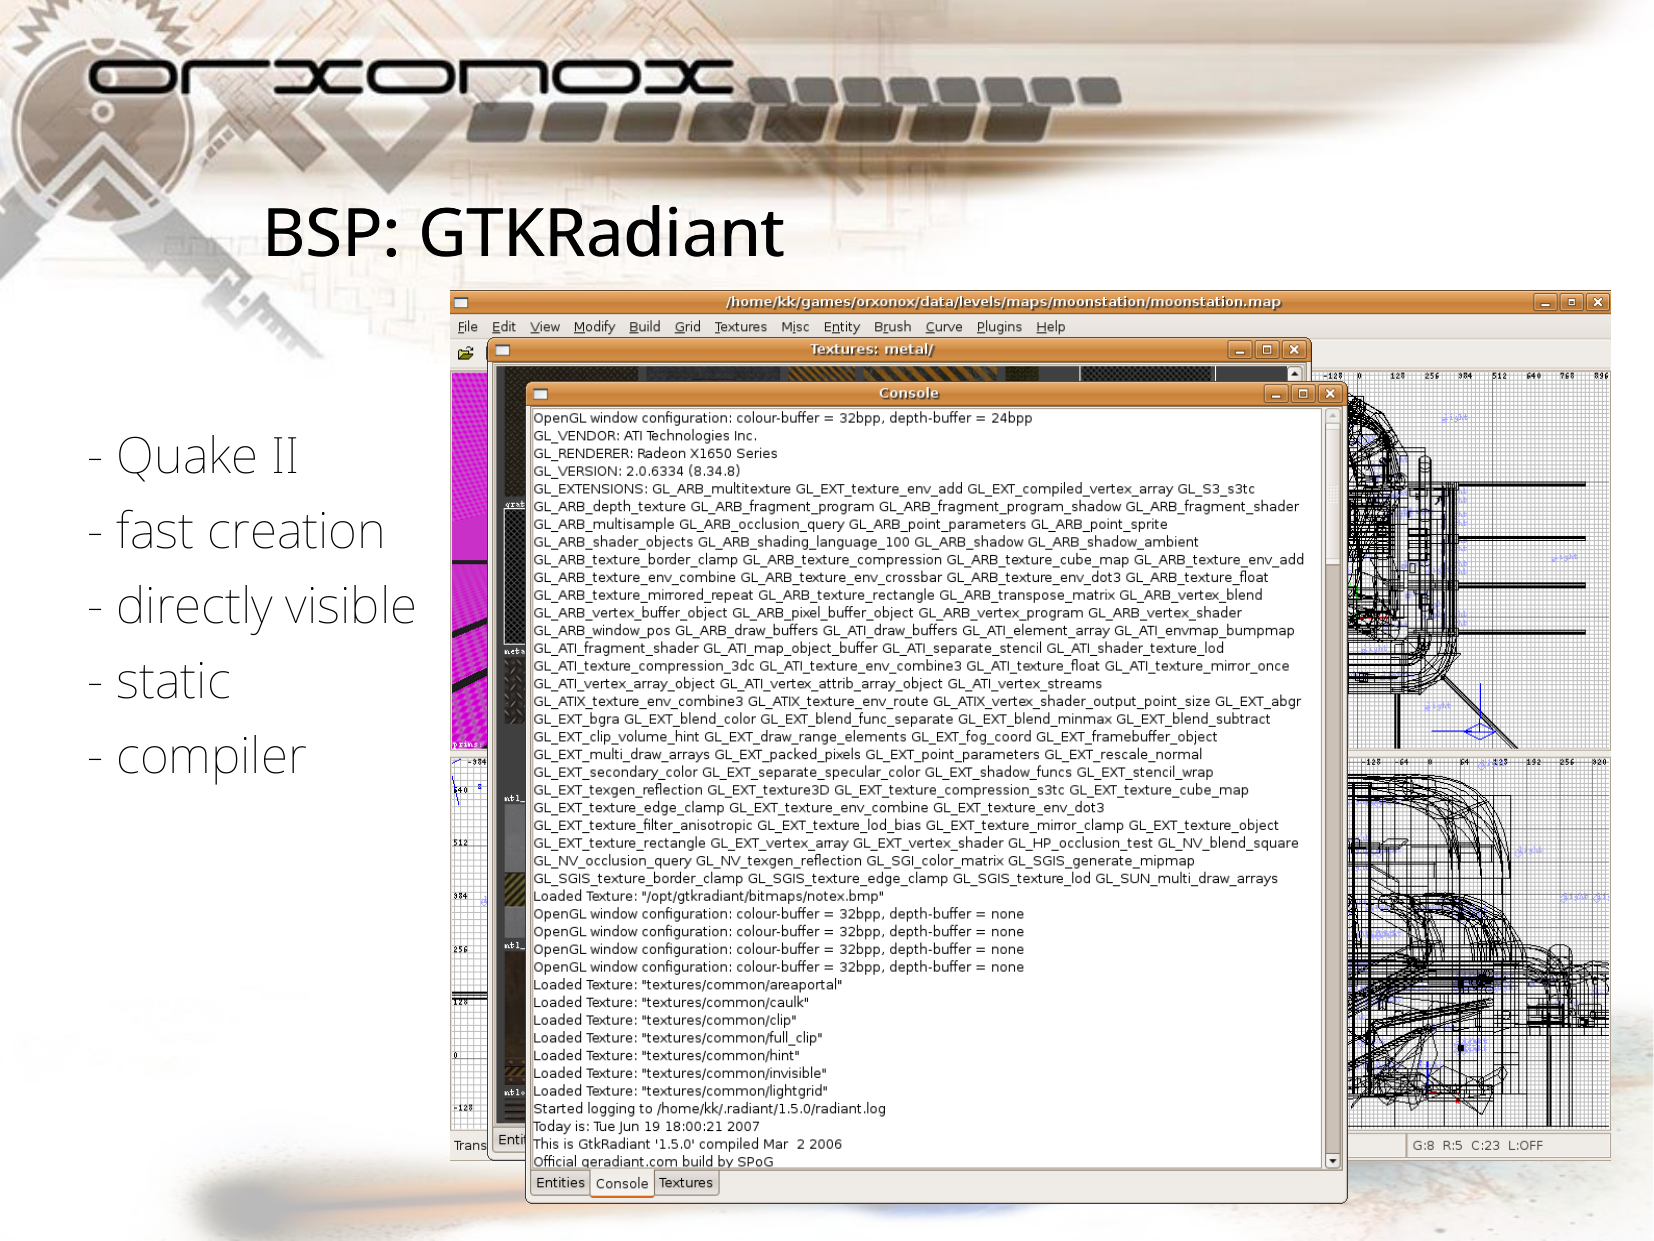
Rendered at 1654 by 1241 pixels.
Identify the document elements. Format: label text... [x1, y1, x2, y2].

text_box BSP: GTKRadiant [262, 184, 1613, 263]
picture [0, 0, 1654, 1241]
text_box - Quake II [37, 412, 450, 486]
text_box - static [37, 637, 450, 711]
text_box - fast creation [37, 487, 450, 561]
text_box - compiler [37, 712, 450, 786]
text_box - directly visible [37, 562, 450, 636]
